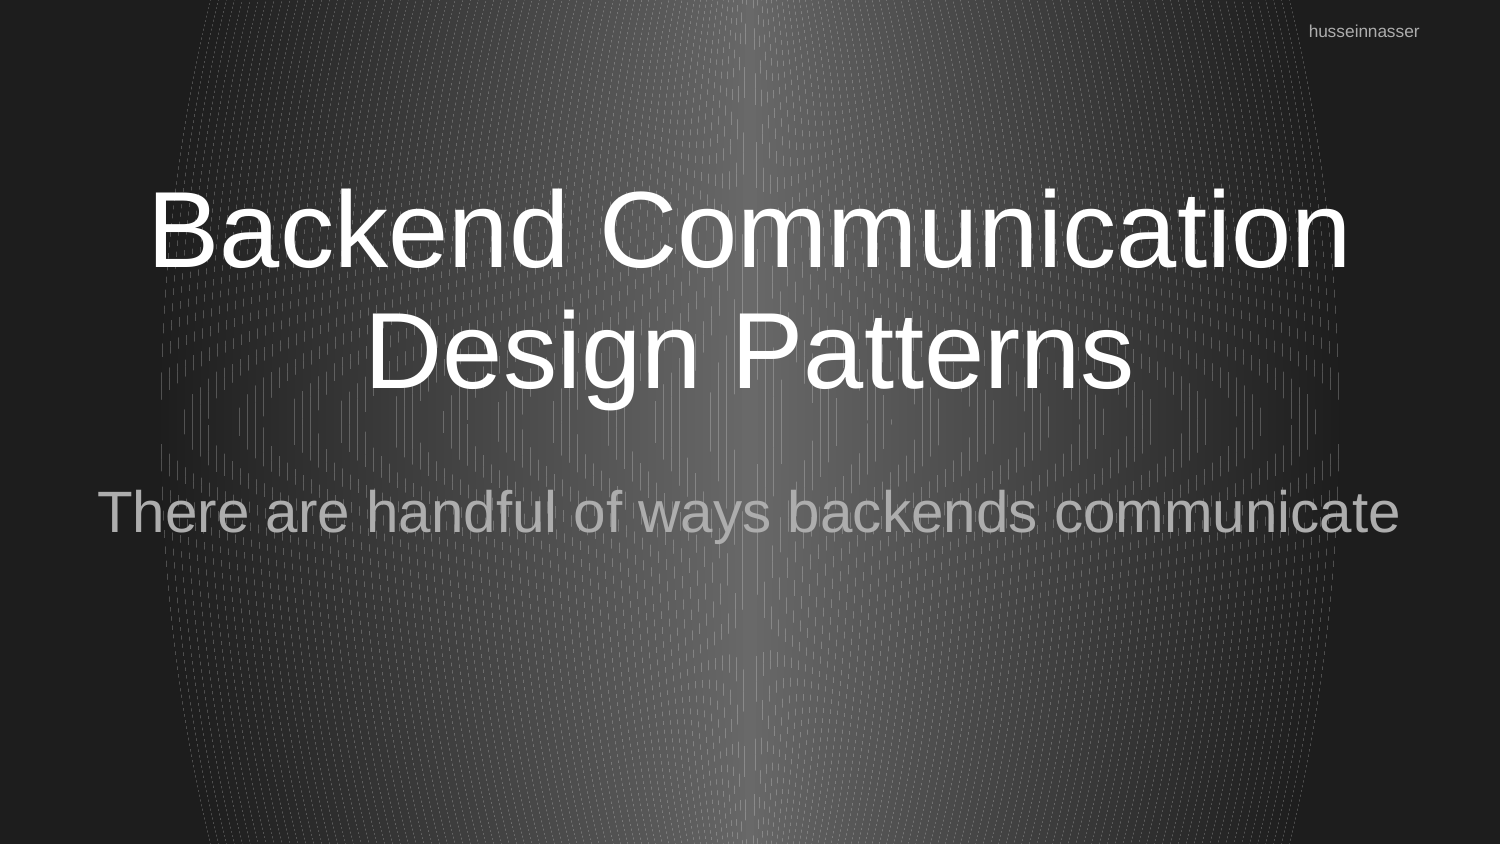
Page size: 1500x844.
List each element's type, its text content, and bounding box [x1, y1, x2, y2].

subtitle There are handful of ways backends communicate [51, 464, 1449, 595]
subtitle husseinnasser [1236, 11, 1492, 53]
title Backend Communication Design Patterns [51, 90, 1449, 427]
